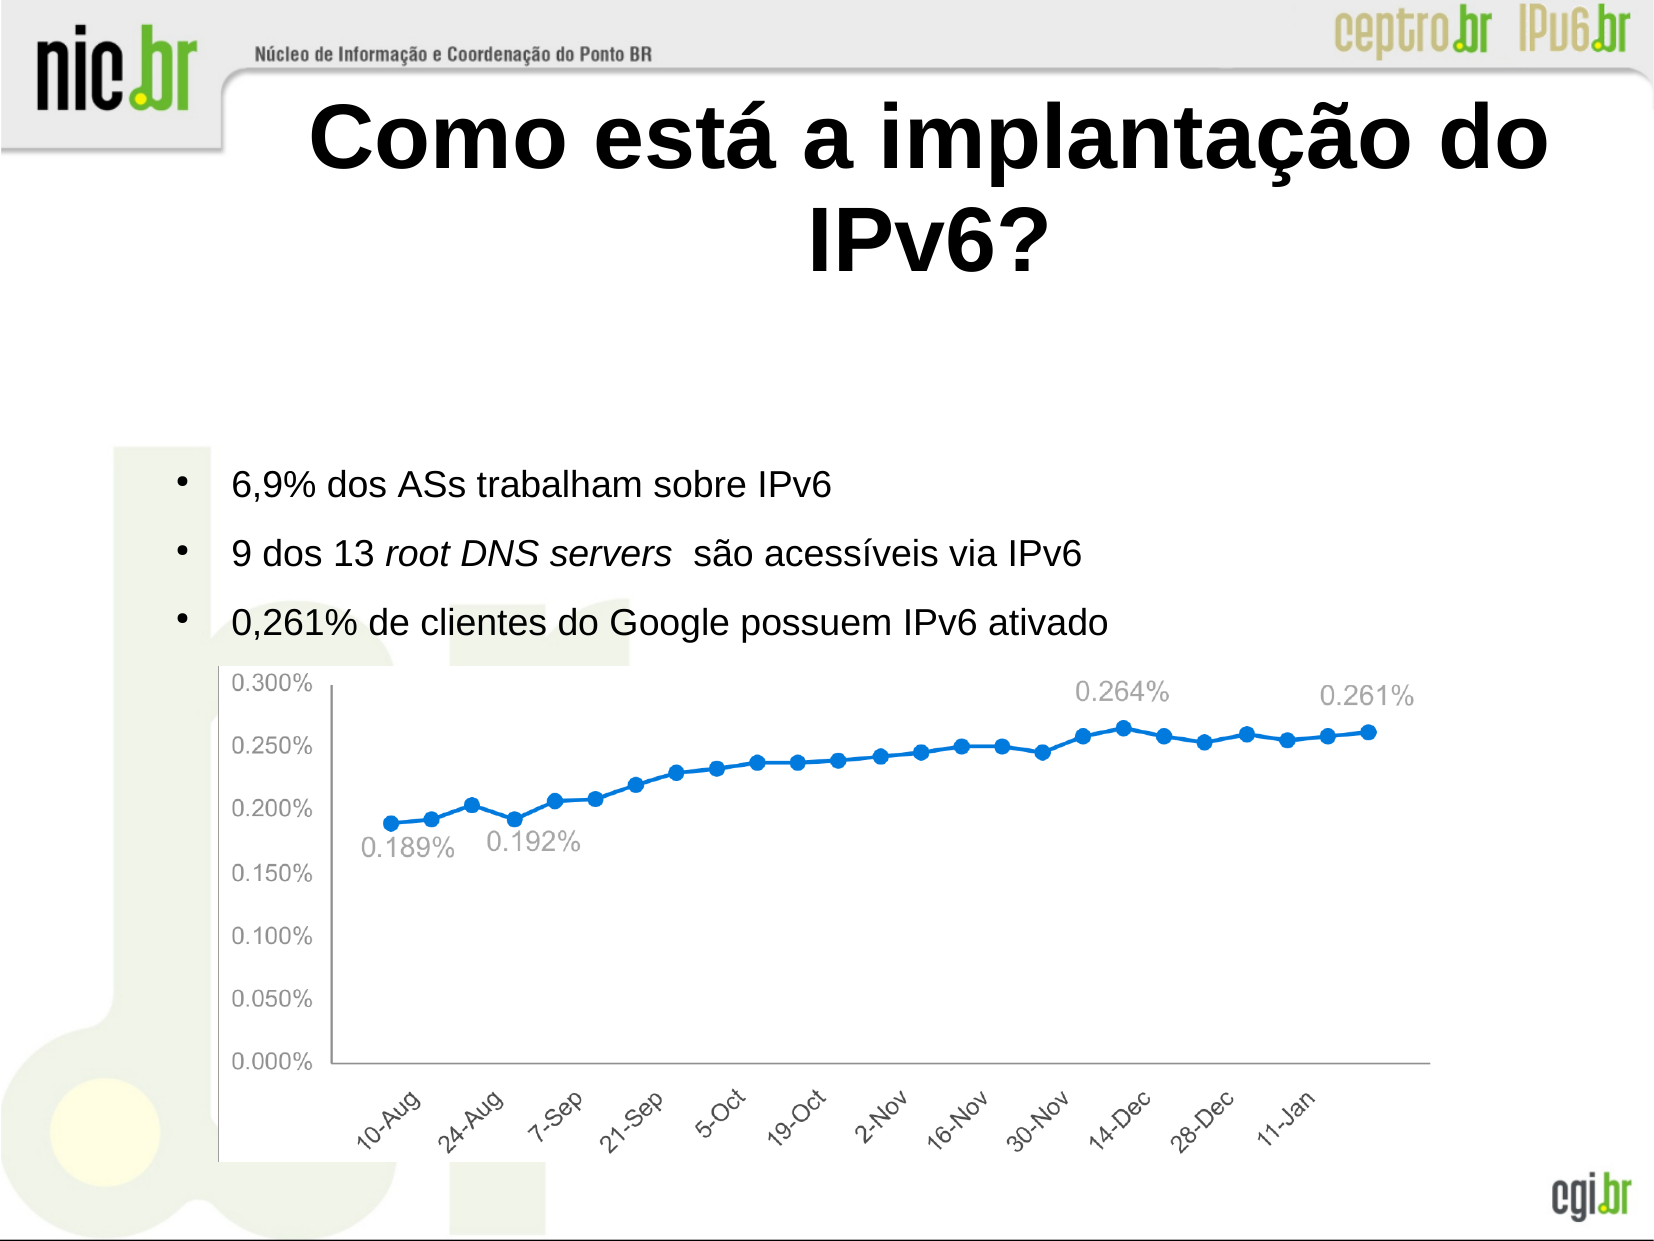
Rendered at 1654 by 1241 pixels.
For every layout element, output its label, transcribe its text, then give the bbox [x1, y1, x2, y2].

text_box 6,9% dos ASs trabalham sobre IPv6 9 dos 13 root DNS servers são acessíveis via IPv6 0,261% de clientes do Google possuem IPv6 ativado [161, 395, 1493, 658]
picture [0, 0, 1654, 1241]
text_box Como está a implantação do IPv6? [206, 79, 1654, 198]
